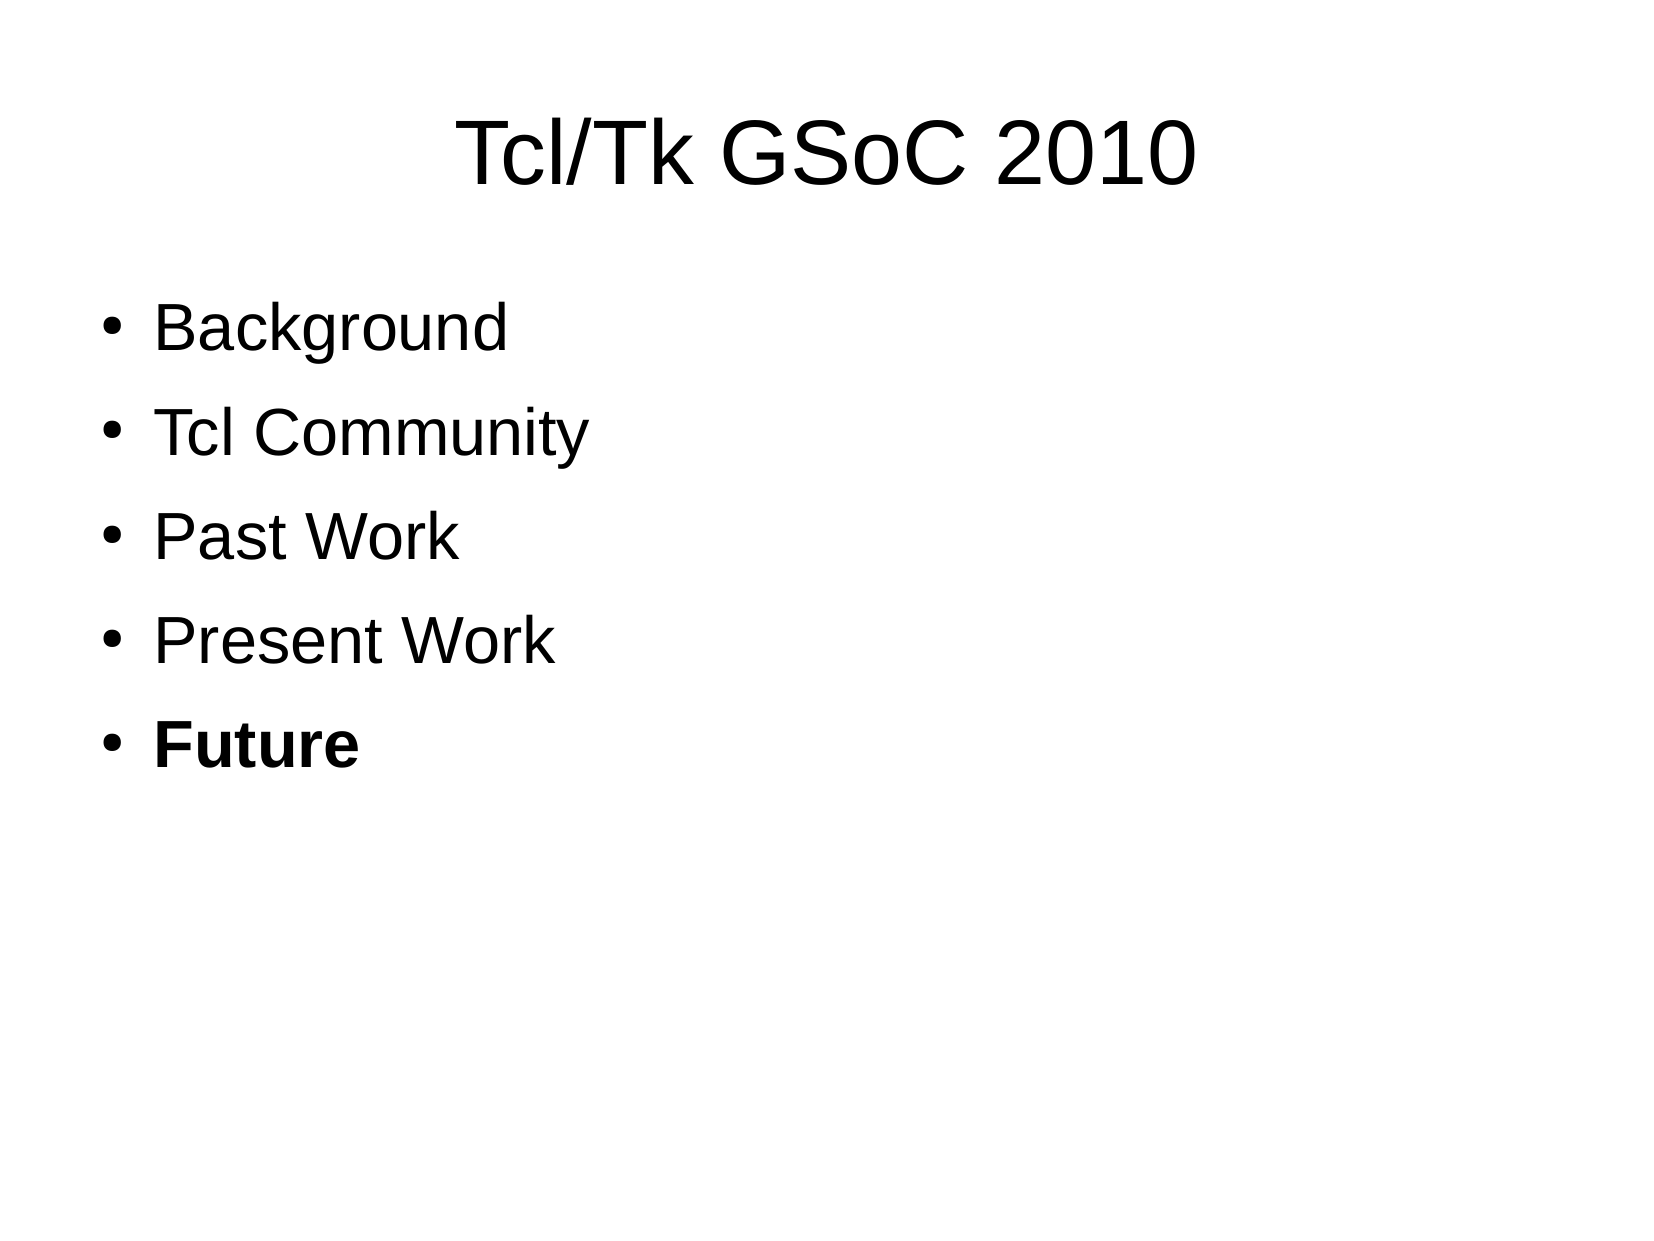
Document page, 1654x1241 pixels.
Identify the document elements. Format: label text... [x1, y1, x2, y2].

list Background Tcl Community Past Work Present Work Future [82, 290, 1571, 1094]
title Tcl/Tk GSoC 2010 [82, 56, 1571, 250]
